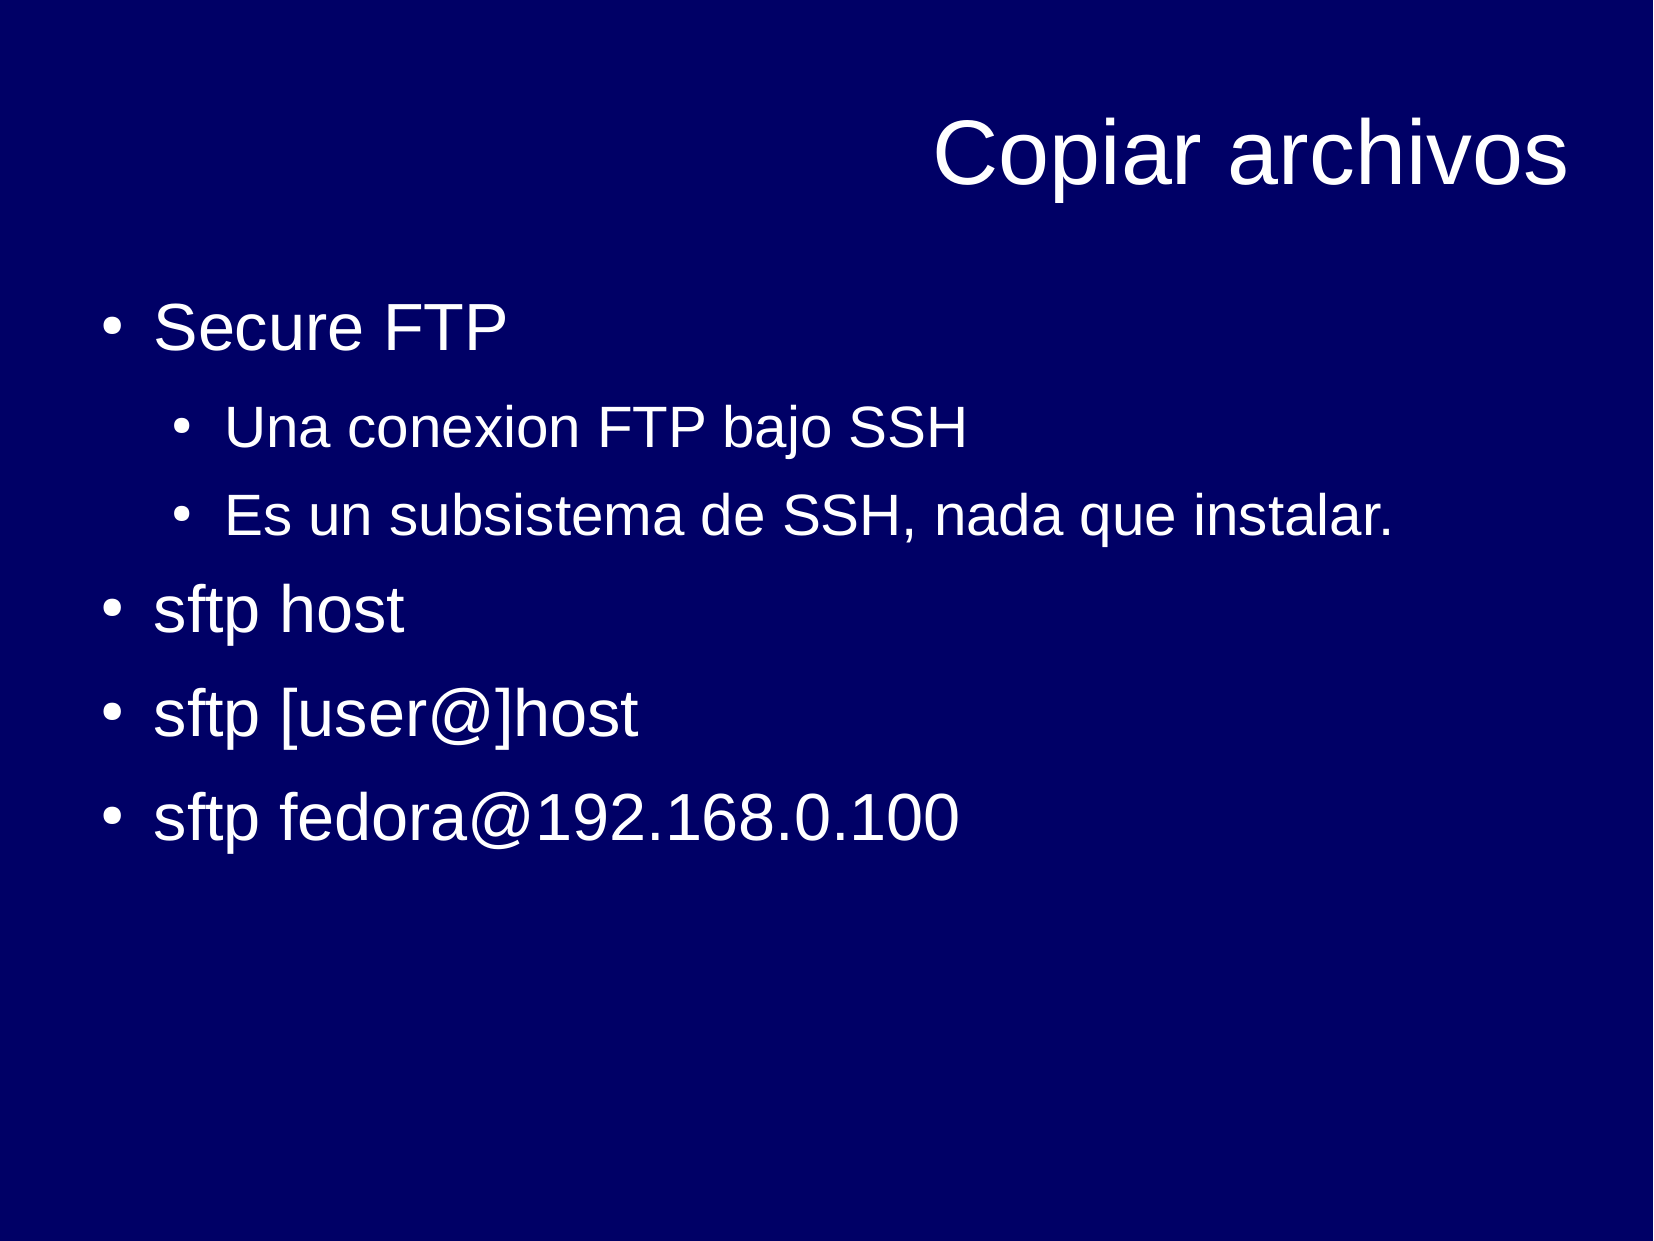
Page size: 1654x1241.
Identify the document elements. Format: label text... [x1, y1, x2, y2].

list Secure FTP Una conexion FTP bajo SSH Es un subsistema de SSH, nada que instalar. sftp host sftp [user@]host sftp fedora@192.168.0.100 [82, 290, 1571, 1010]
title Copiar archivos [82, 49, 1571, 257]
